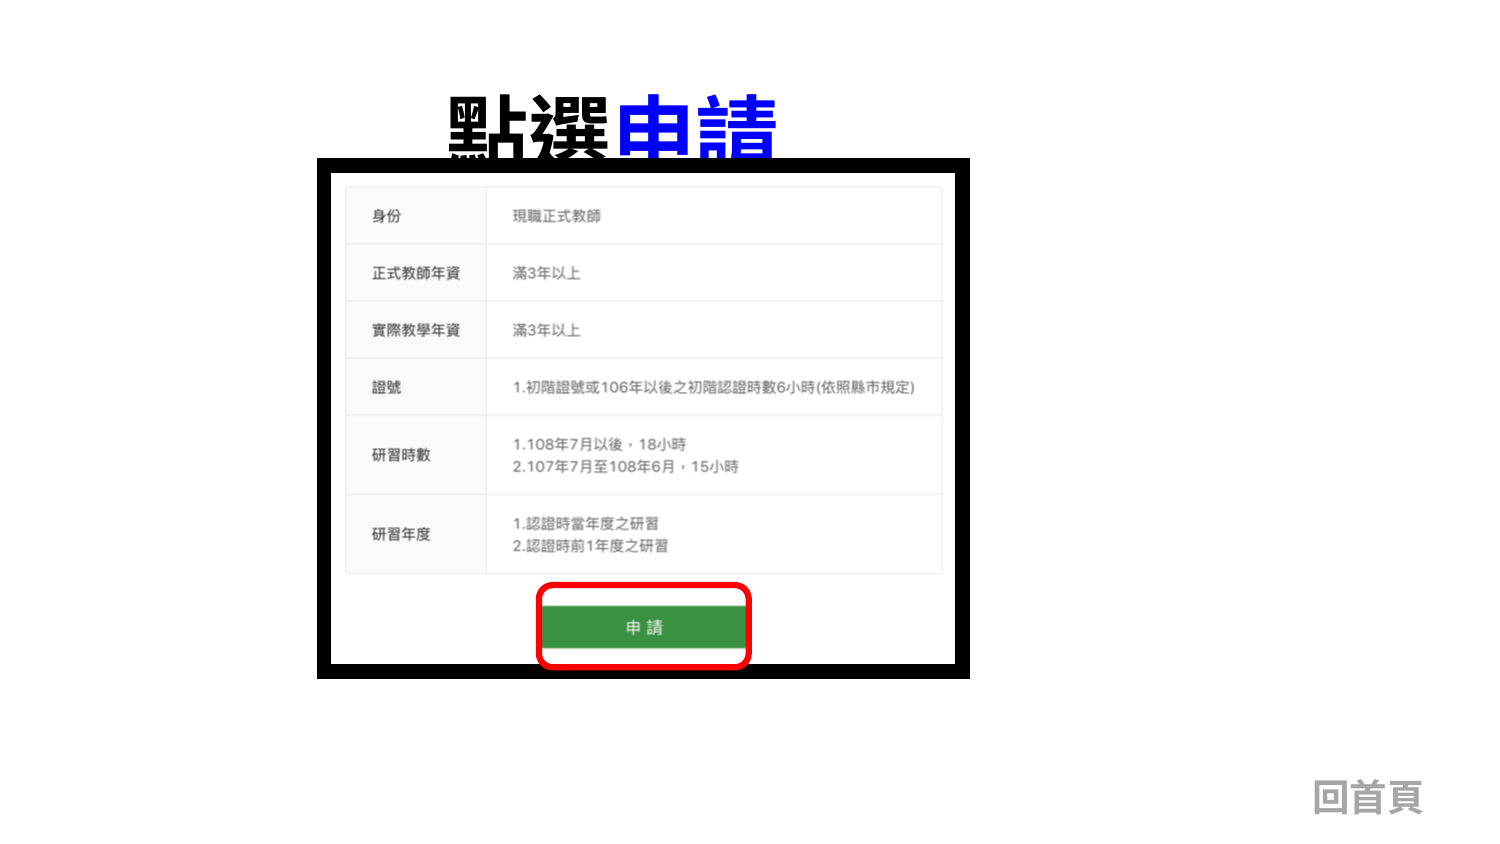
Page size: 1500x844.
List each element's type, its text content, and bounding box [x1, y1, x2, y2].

title 點選申請 [83, 75, 1142, 163]
picture [331, 172, 956, 664]
picture [543, 589, 745, 664]
